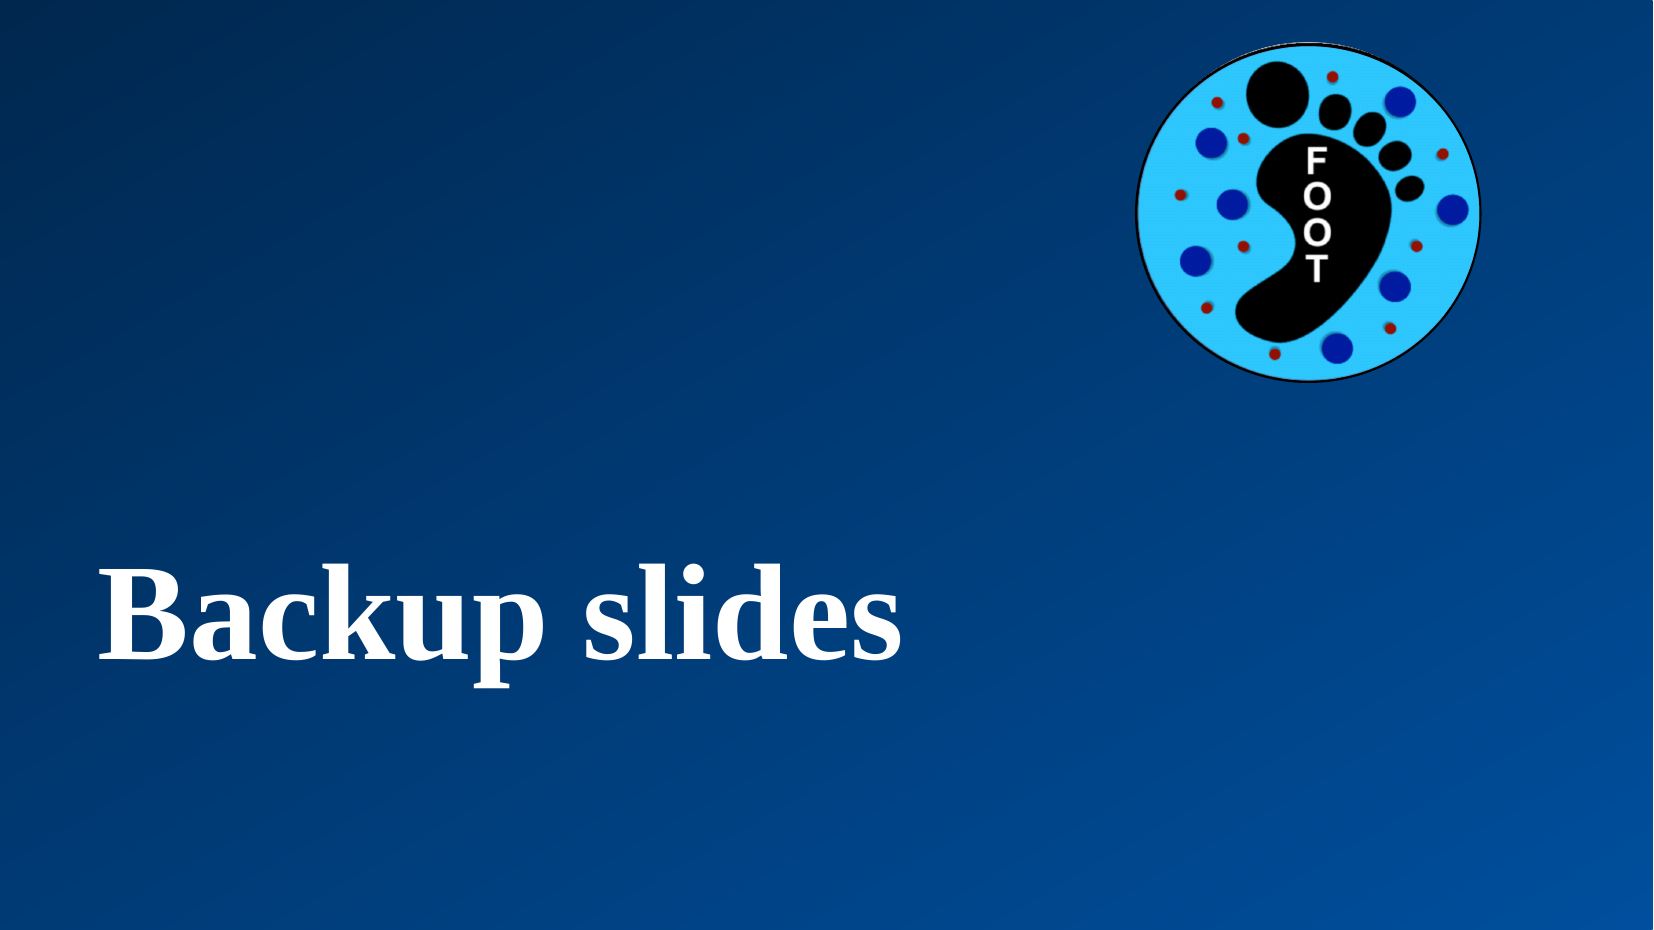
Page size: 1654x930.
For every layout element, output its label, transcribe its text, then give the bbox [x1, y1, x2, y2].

picture [1136, 240, 1281, 382]
text_box [0, 0, 1653, 930]
picture [1136, 35, 1481, 190]
text_box Backup slides [83, 514, 1103, 771]
picture [1335, 237, 1481, 382]
picture [1138, 47, 1479, 380]
